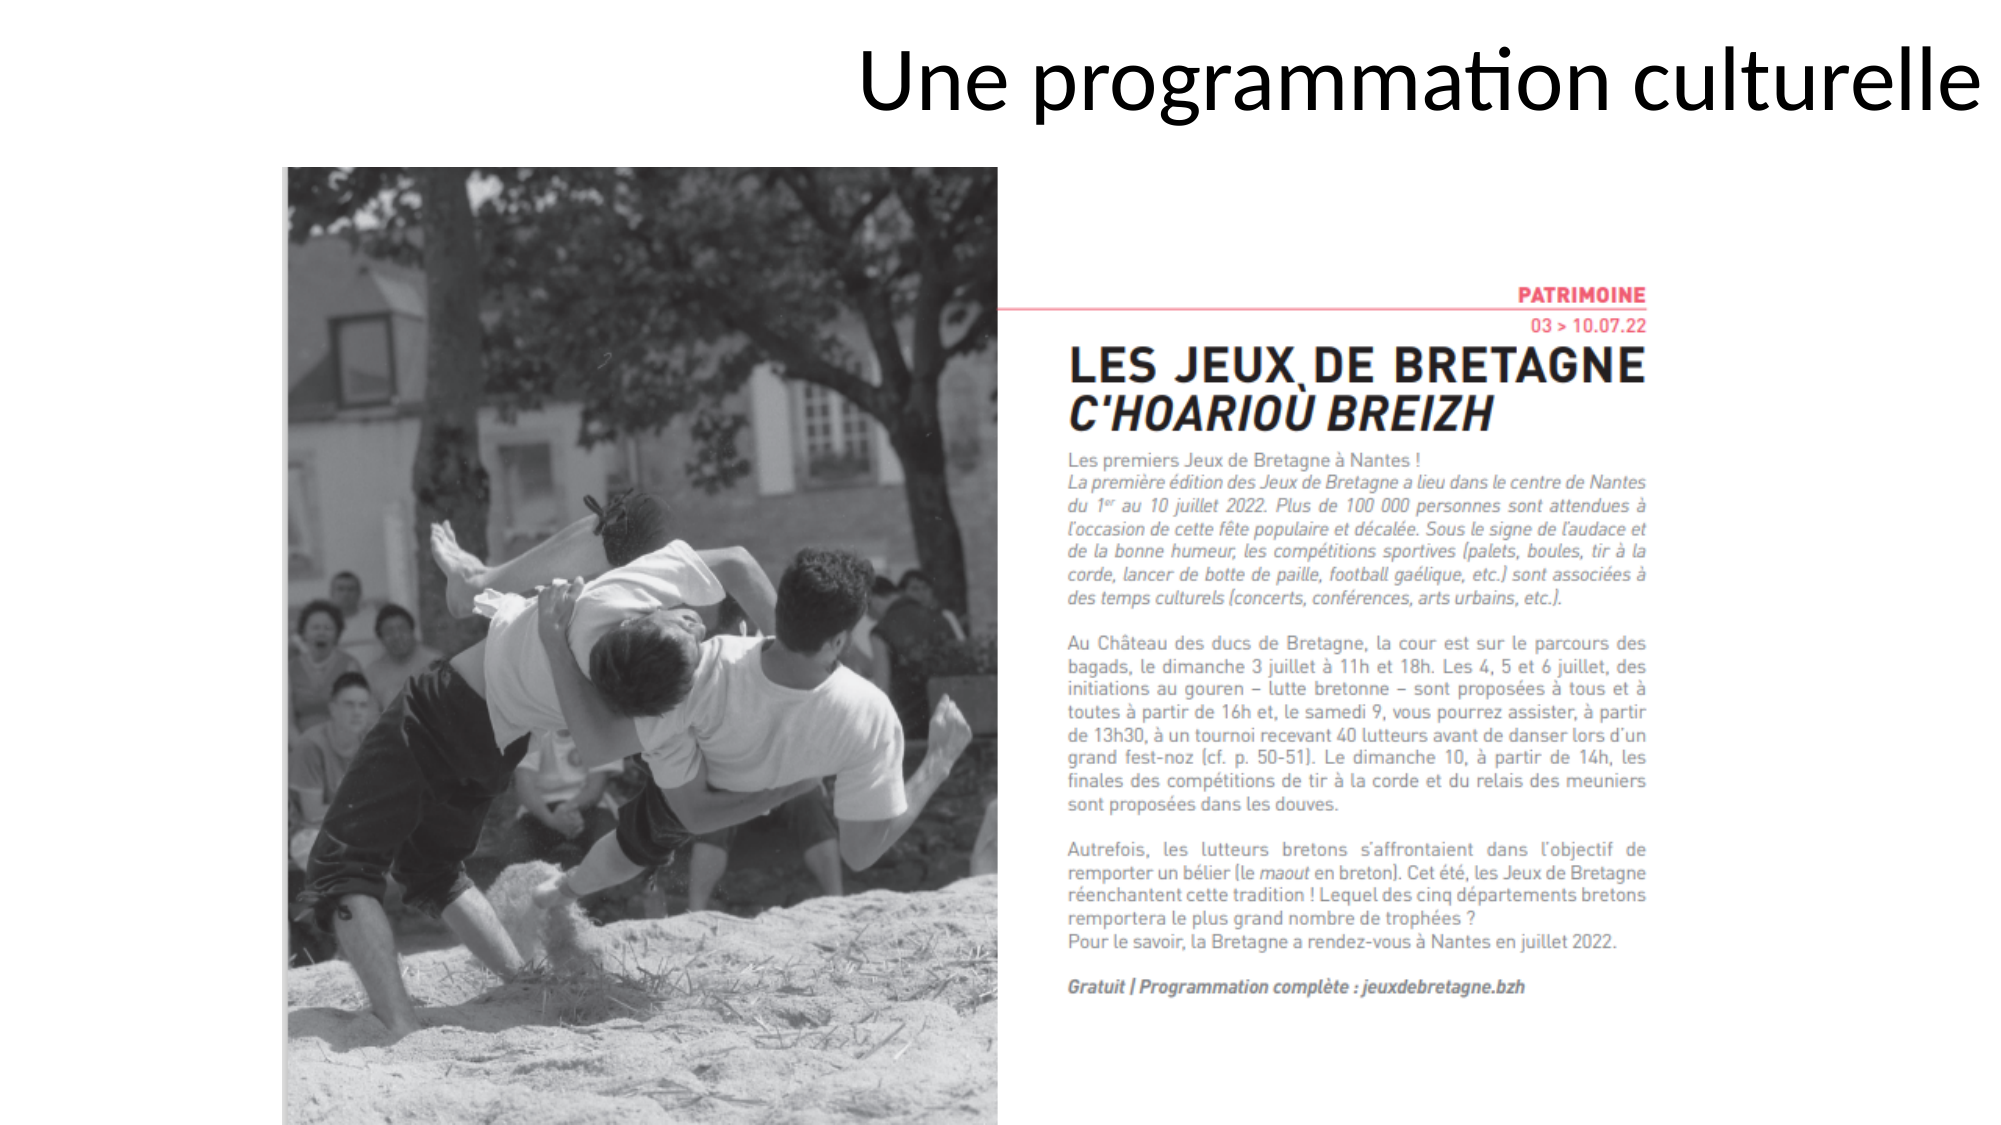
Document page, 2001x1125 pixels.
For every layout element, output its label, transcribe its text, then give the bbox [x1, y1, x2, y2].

title Une programmation culturelle [200, 0, 2000, 168]
picture [282, 167, 1703, 1125]
